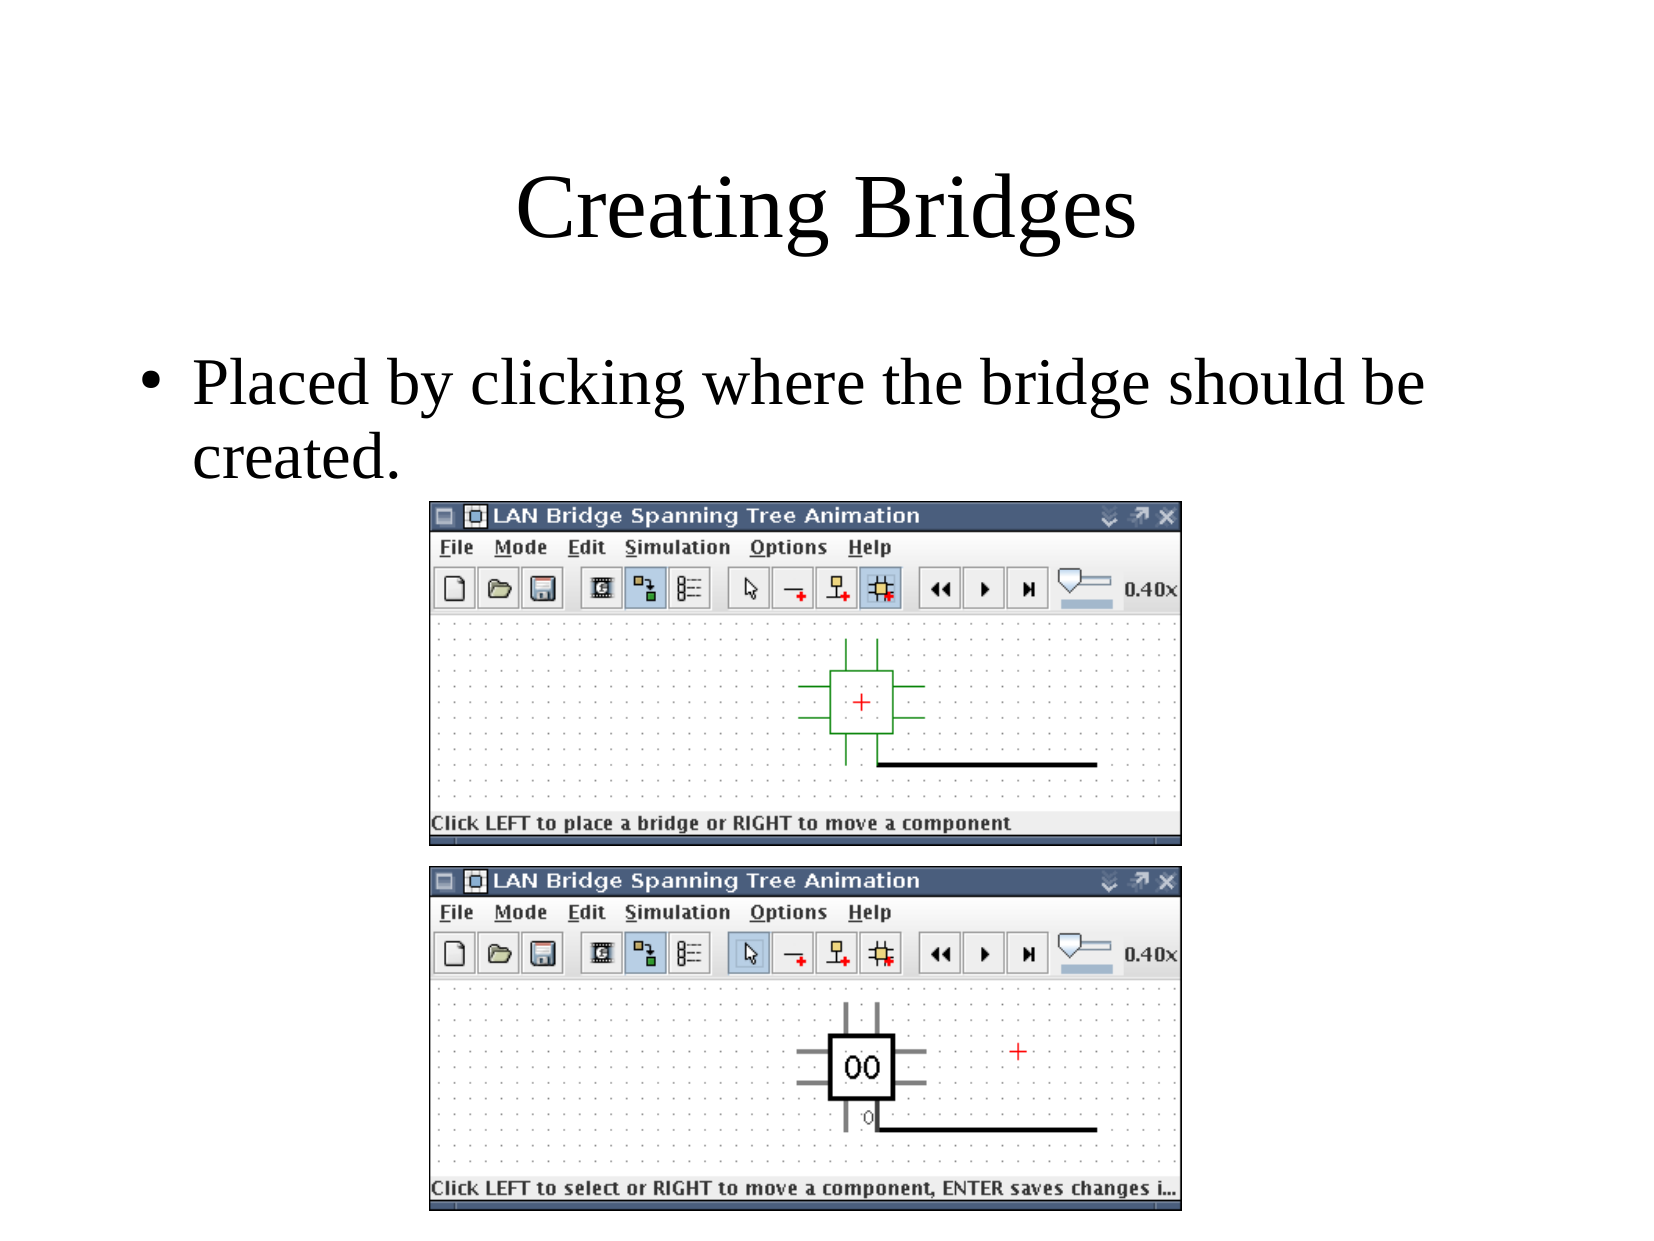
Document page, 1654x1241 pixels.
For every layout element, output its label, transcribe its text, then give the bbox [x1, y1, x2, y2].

picture [429, 866, 1182, 1211]
picture [429, 501, 1182, 846]
list Placed by clicking where the bridge should be created. [121, 344, 1534, 502]
title Creating Bridges [121, 102, 1534, 311]
